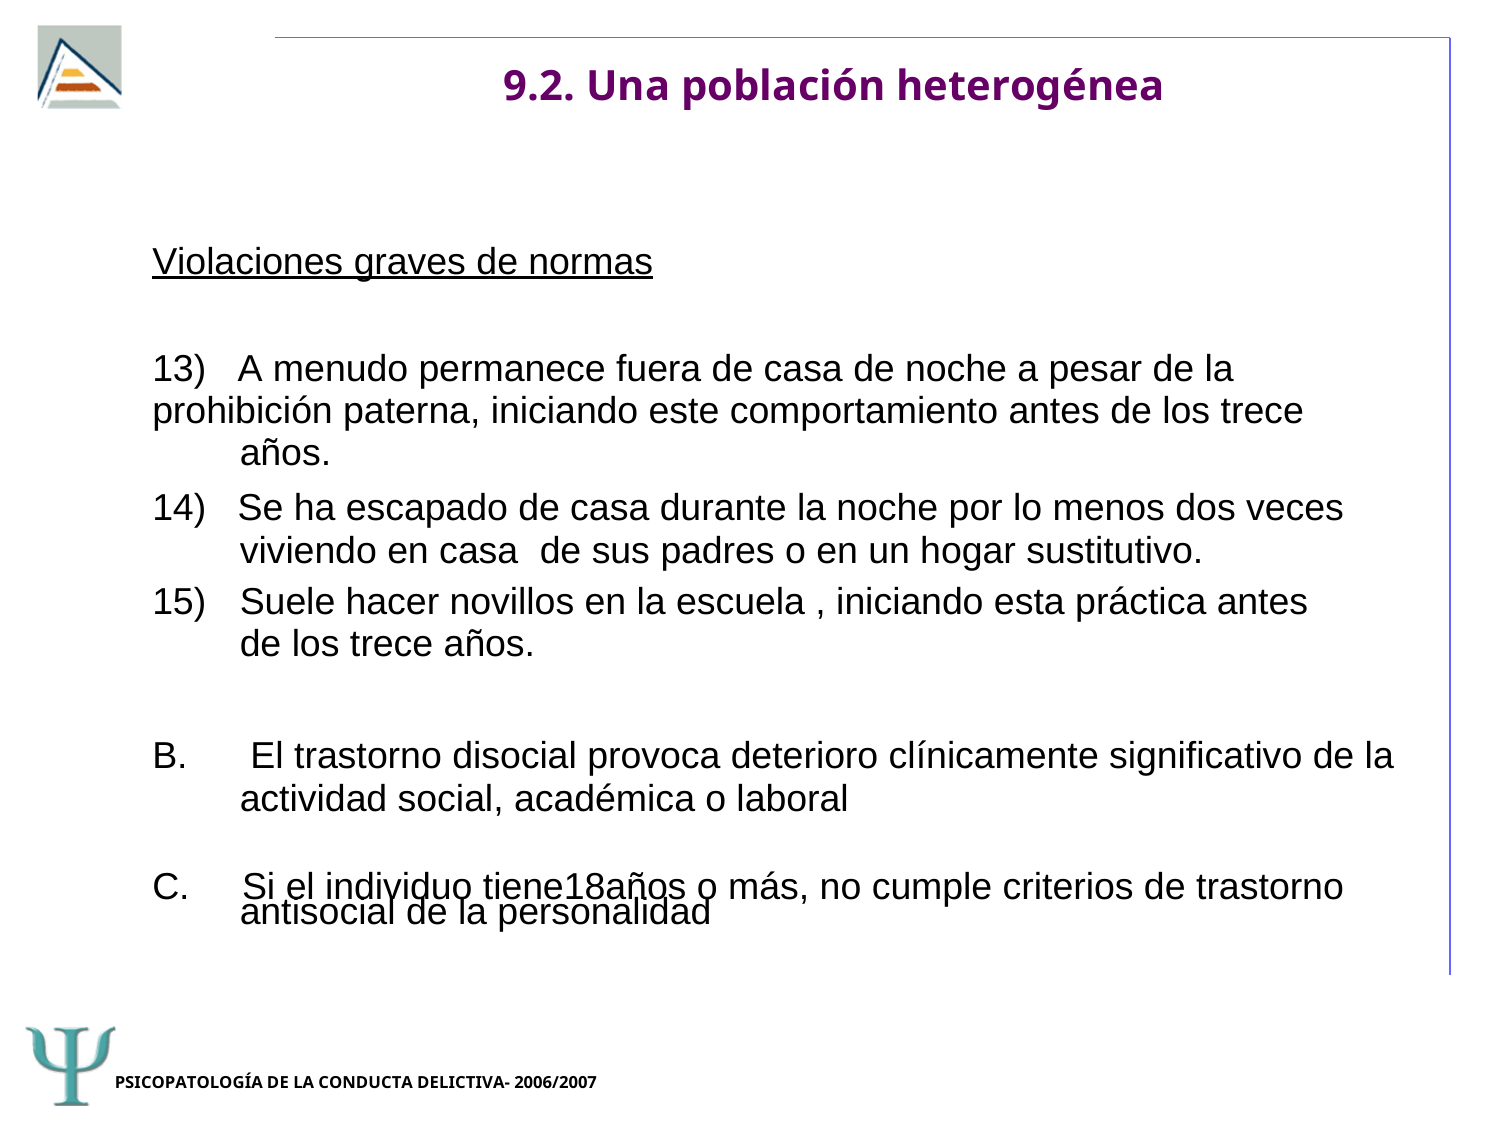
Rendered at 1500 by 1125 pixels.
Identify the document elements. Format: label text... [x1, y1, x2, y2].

picture [24, 1024, 75, 1106]
picture [37, 24, 122, 109]
list Violaciones graves de normas 13) A menudo permanece fuera de casa de noche a pesar de la prohibición paterna, iniciando este comportamiento antes de los trece años. 14) Se ha escapado de casa durante la noche por lo menos dos veces viviendo en casa de sus padres o en un hogar sustitutivo. 15) Suele hacer novillos en la escuela , iniciando esta práctica antes de los trece años. B. El trastorno disocial provoca deterioro clínicamente significativo de la actividad social, académica o laboral C. Si el individuo tiene18años o más, no cumple criterios de trastorno antisocial de la personalidad [75, 148, 1426, 1125]
title 9.2. Una población heterogénea [265, 42, 1404, 126]
